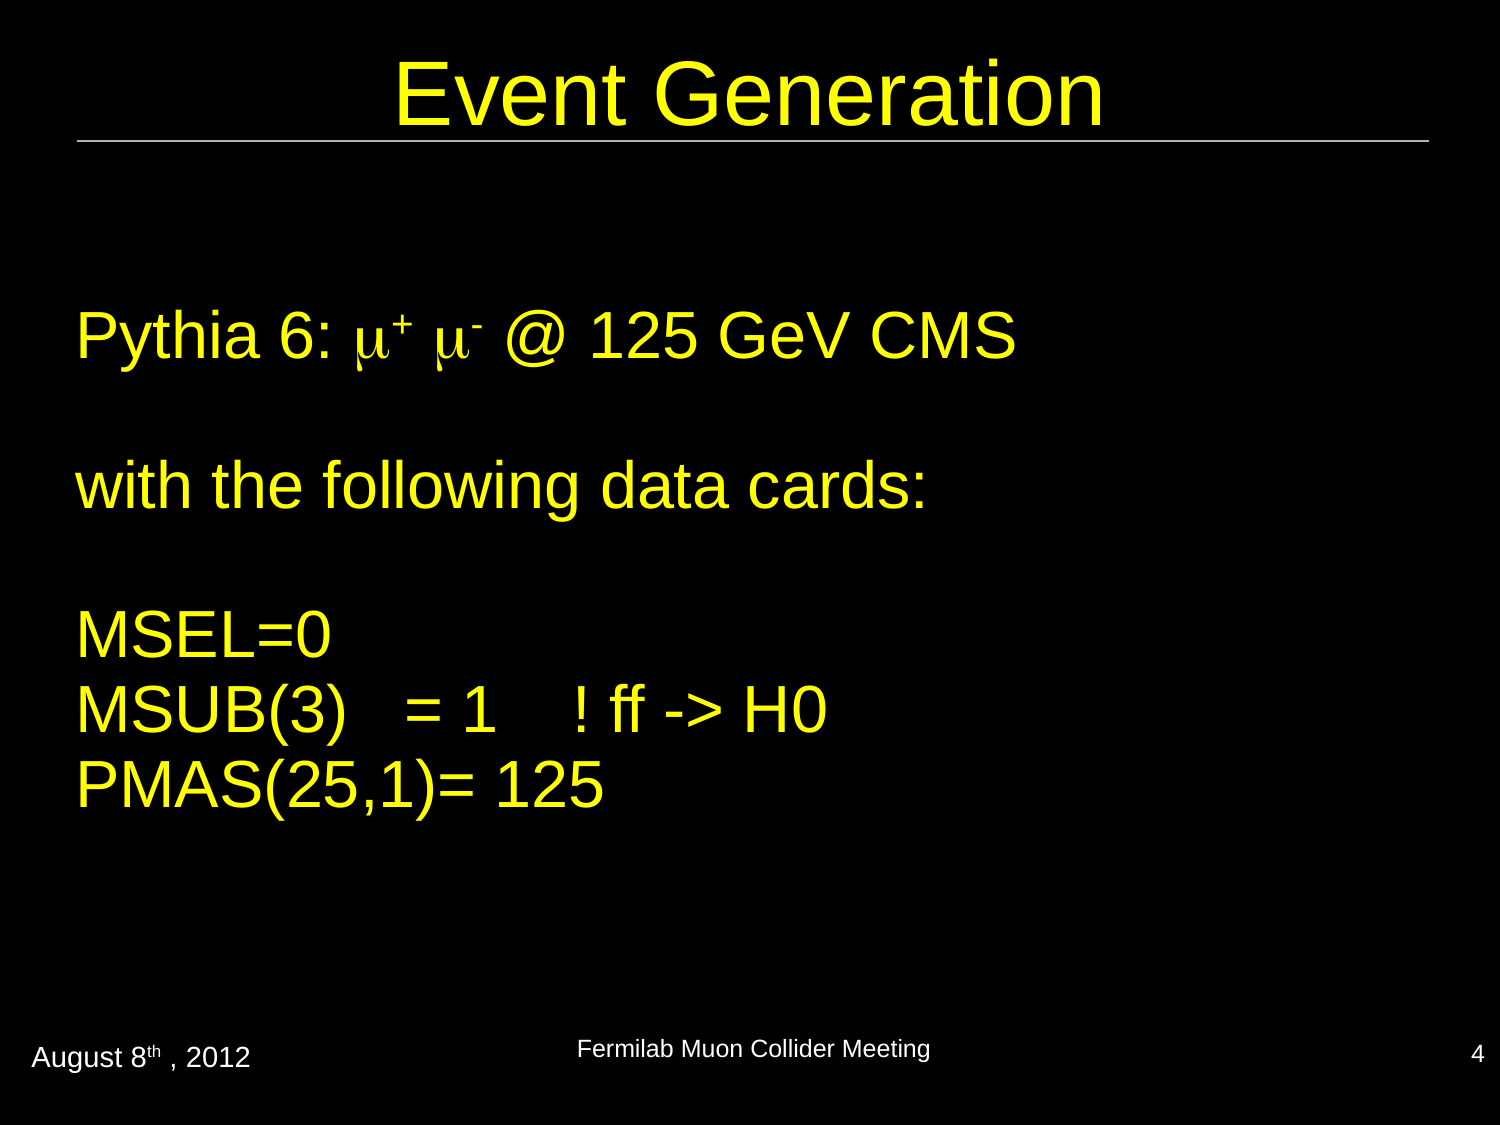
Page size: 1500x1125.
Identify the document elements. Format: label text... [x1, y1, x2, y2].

subtitle Pythia 6: m+ m- @ 125 GeV CMS with the following data cards: MSEL=0 MSUB(3) = 1 ! ff -> H0 PMAS(25,1)= 125 [75, 263, 1425, 1006]
title Event Generation [75, 0, 1425, 188]
